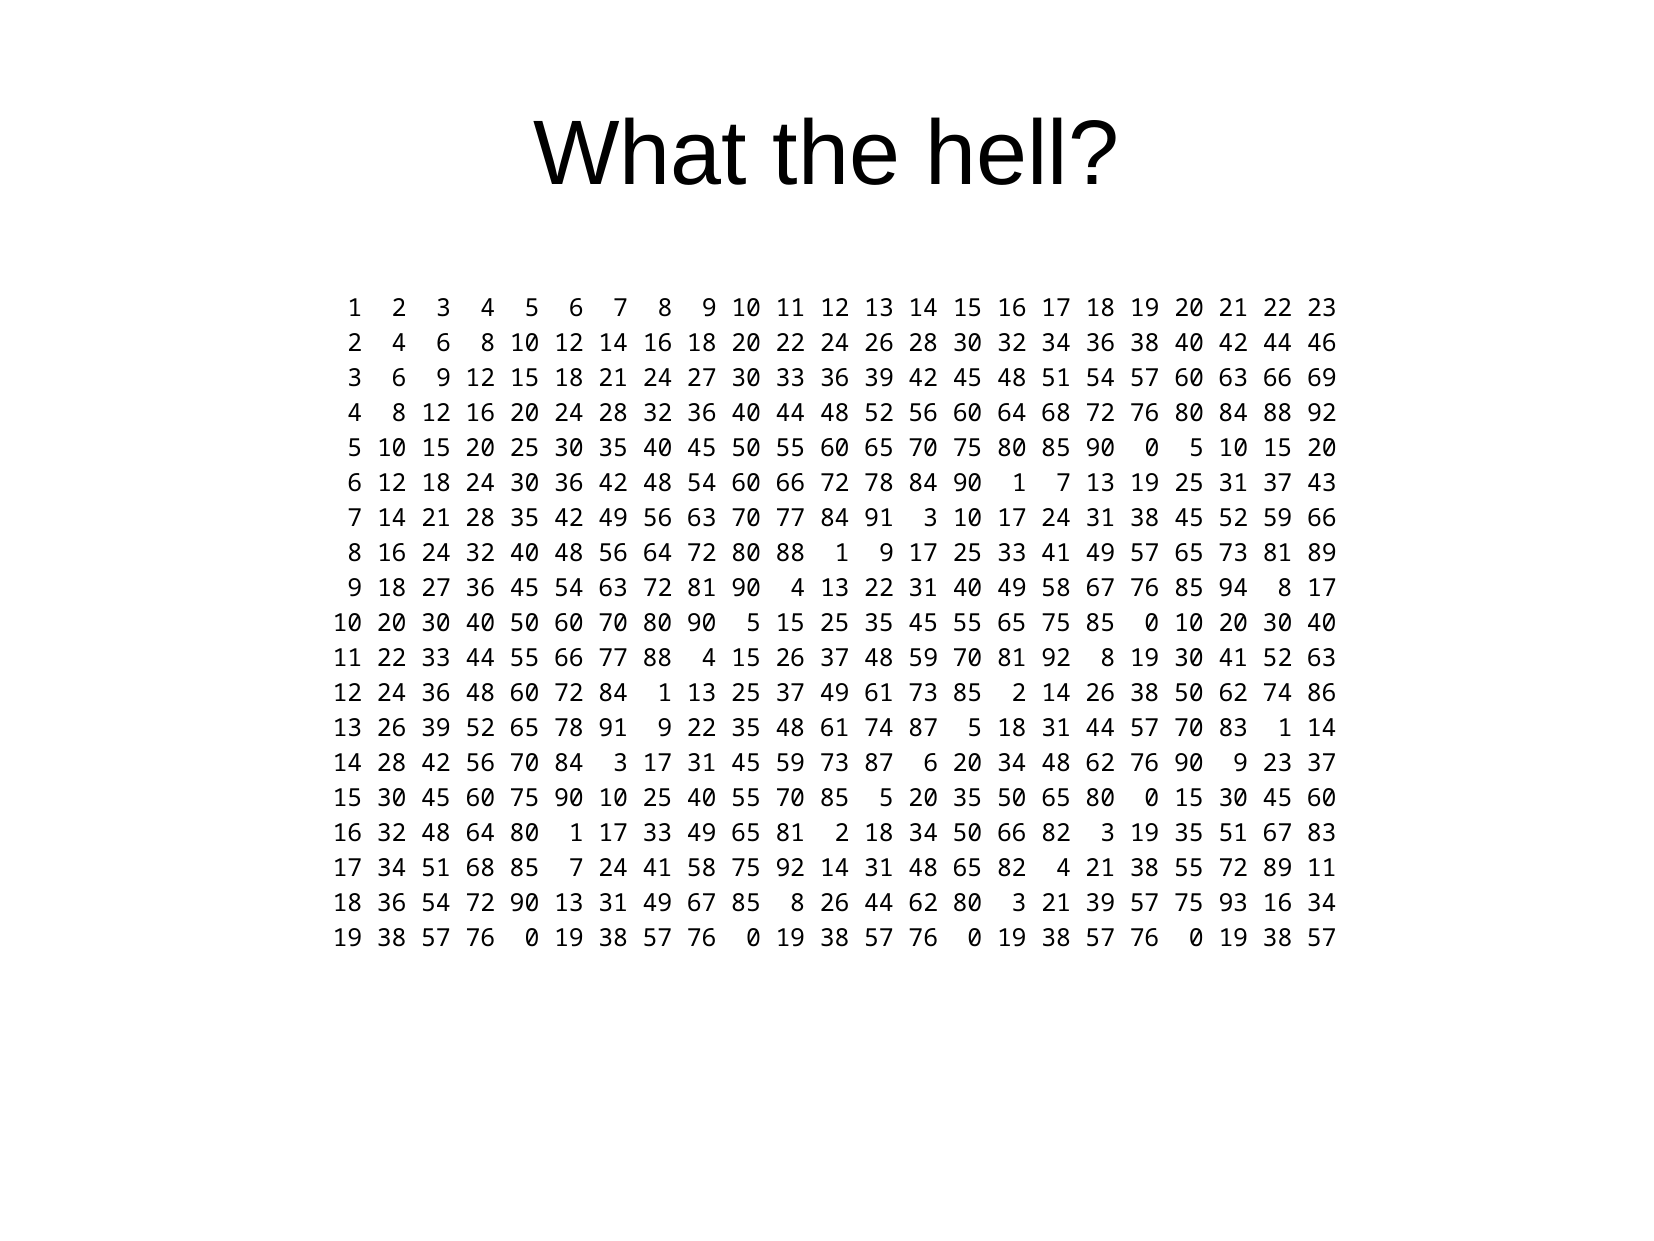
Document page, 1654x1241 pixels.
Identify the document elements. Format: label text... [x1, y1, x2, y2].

list 1 2 3 4 5 6 7 8 9 10 11 12 13 14 15 16 17 18 19 20 21 22 23 2 4 6 8 10 12 14 16 18 20 22 24 26 28 30 32 34 36 38 40 42 44 46 3 6 9 12 15 18 21 24 27 30 33 36 39 42 45 48 51 54 57 60 63 66 69 4 8 12 16 20 24 28 32 36 40 44 48 52 56 60 64 68 72 76 80 84 88 92 5 10 15 20 25 30 35 40 45 50 55 60 65 70 75 80 85 90 0 5 10 15 20 6 12 18 24 30 36 42 48 54 60 66 72 78 84 90 1 7 13 19 25 31 37 43 7 14 21 28 35 42 49 56 63 70 77 84 91 3 10 17 24 31 38 45 52 59 66 8 16 24 32 40 48 56 64 72 80 88 1 9 17 25 33 41 49 57 65 73 81 89 9 18 27 36 45 54 63 72 81 90 4 13 22 31 40 49 58 67 76 85 94 8 17 10 20 30 40 50 60 70 80 90 5 15 25 35 45 55 65 75 85 0 10 20 30 40 11 22 33 44 55 66 77 88 4 15 26 37 48 59 70 81 92 8 19 30 41 52 63 12 24 36 48 60 72 84 1 13 25 37 49 61 73 85 2 14 26 38 50 62 74 86 13 26 39 52 65 78 91 9 22 35 48 61 74 87 5 18 31 44 57 70 83 1 14 14 28 42 56 70 84 3 17 31 45 59 73 87 6 20 34 48 62 76 90 9 23 37 15 30 45 60 75 90 10 25 40 55 70 85 5 20 35 50 65 80 0 15 30 45 60 16 32 48 64 80 1 17 33 49 65 81 2 18 34 50 66 82 3 19 35 51 67 83 17 34 51 68 85 7 24 41 58 75 92 14 31 48 65 82 4 21 38 55 72 89 11 18 36 54 72 90 13 31 49 67 85 8 26 44 62 80 3 21 39 57 75 93 16 34 19 38 57 76 0 19 38 57 76 0 19 38 57 76 0 19 38 57 76 0 19 38 57 [82, 290, 1571, 1010]
title What the hell? [82, 49, 1571, 257]
